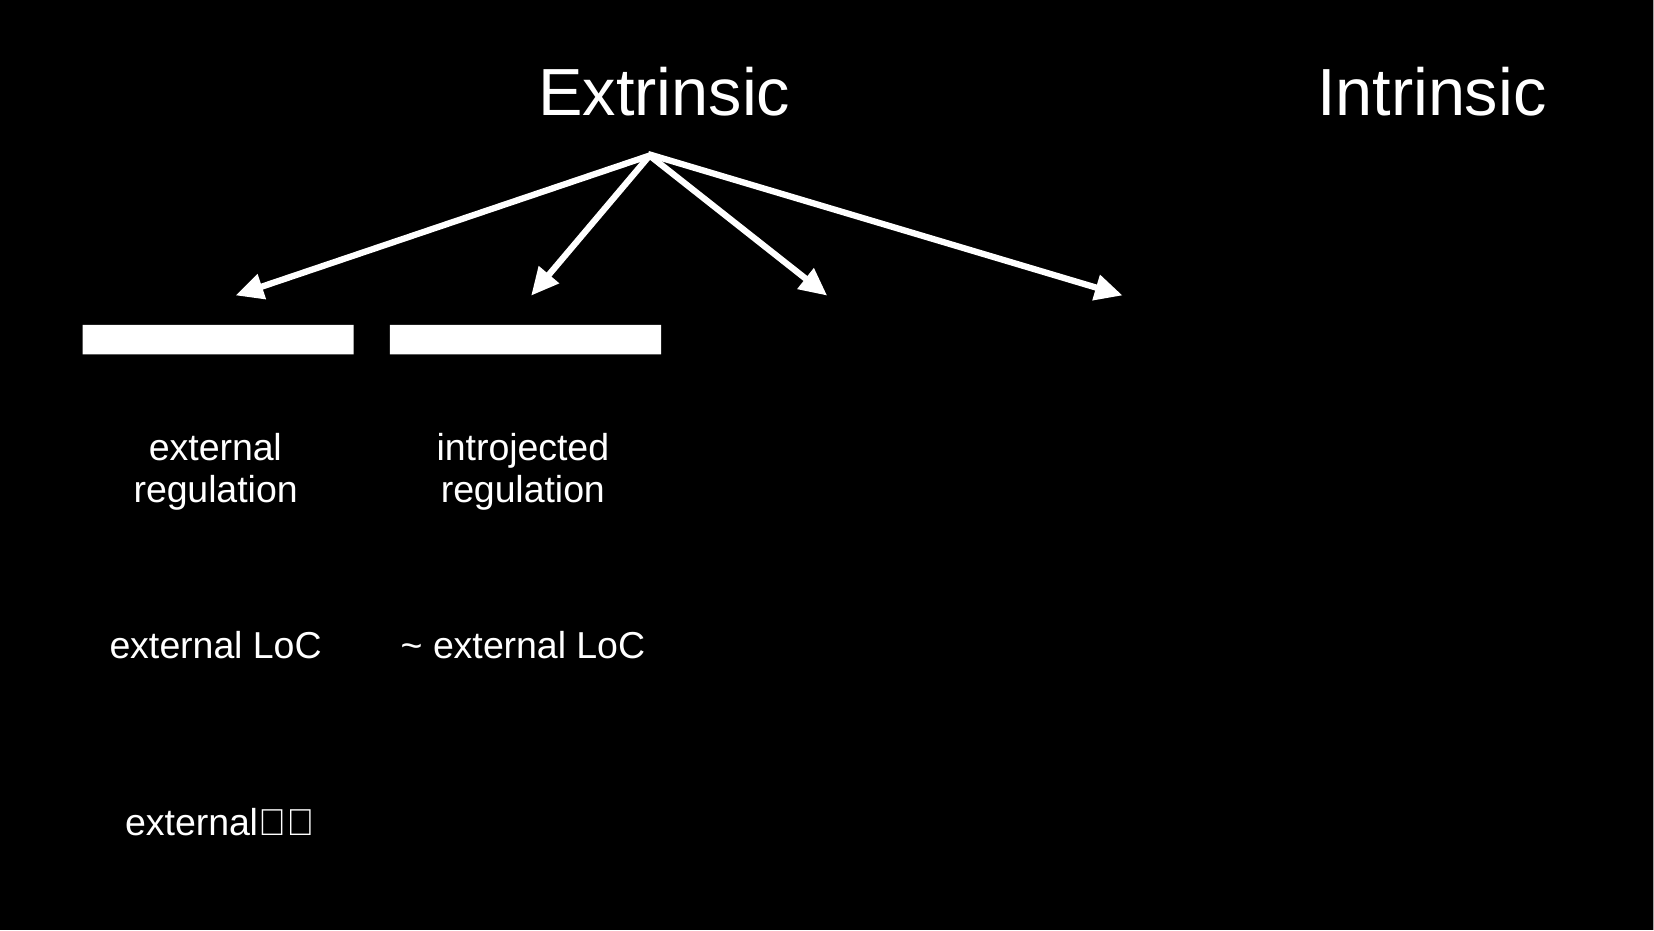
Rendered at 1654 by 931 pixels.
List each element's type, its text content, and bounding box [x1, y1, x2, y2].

list external regulation [82, 405, 349, 532]
list Extrinsic [531, 29, 798, 156]
list Intrinsic [1299, 29, 1565, 156]
list external🥕🏒 [87, 759, 353, 886]
list ~ external LoC [390, 582, 656, 709]
text_box [82, 324, 354, 355]
text_box [389, 324, 662, 355]
list external LoC [82, 582, 349, 709]
list introjected regulation [390, 405, 656, 532]
